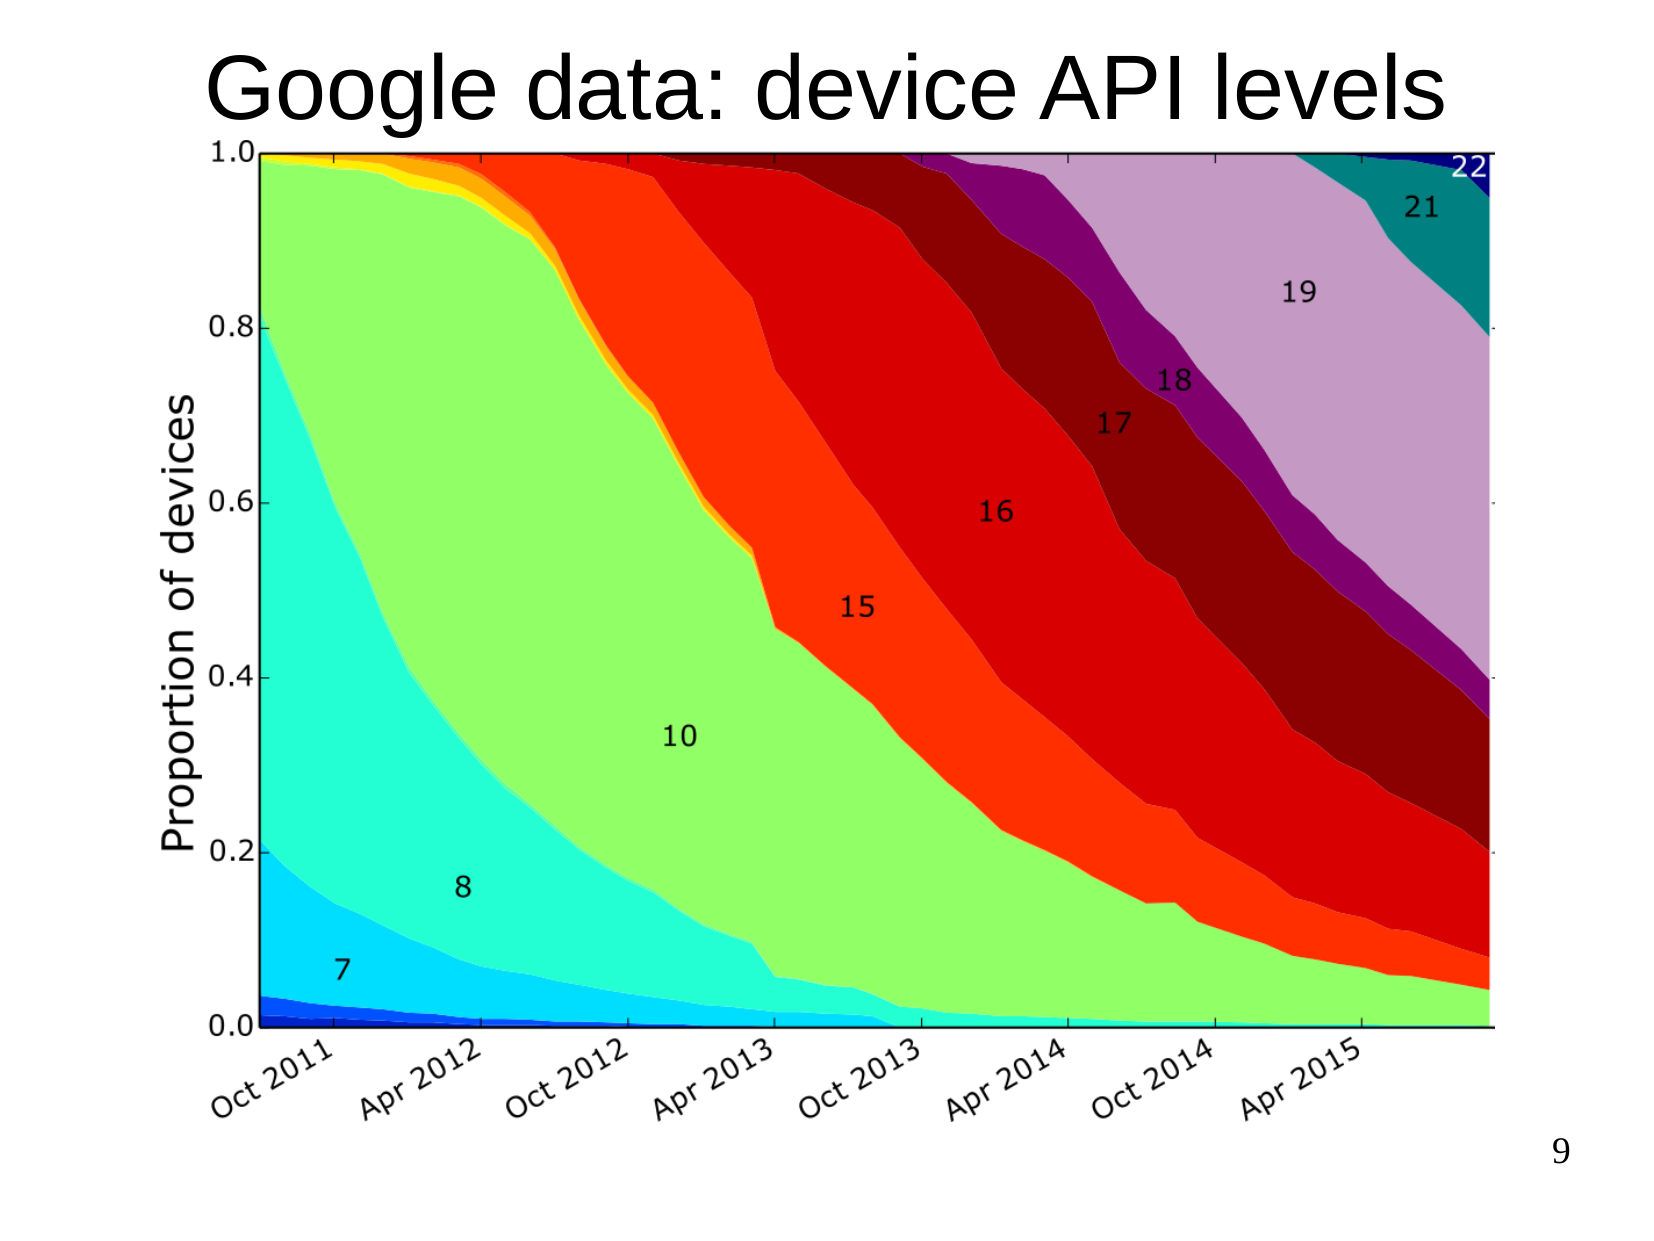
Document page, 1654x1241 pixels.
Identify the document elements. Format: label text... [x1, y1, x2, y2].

title Google data: device API levels [82, 0, 1571, 192]
picture [152, 140, 1495, 1123]
